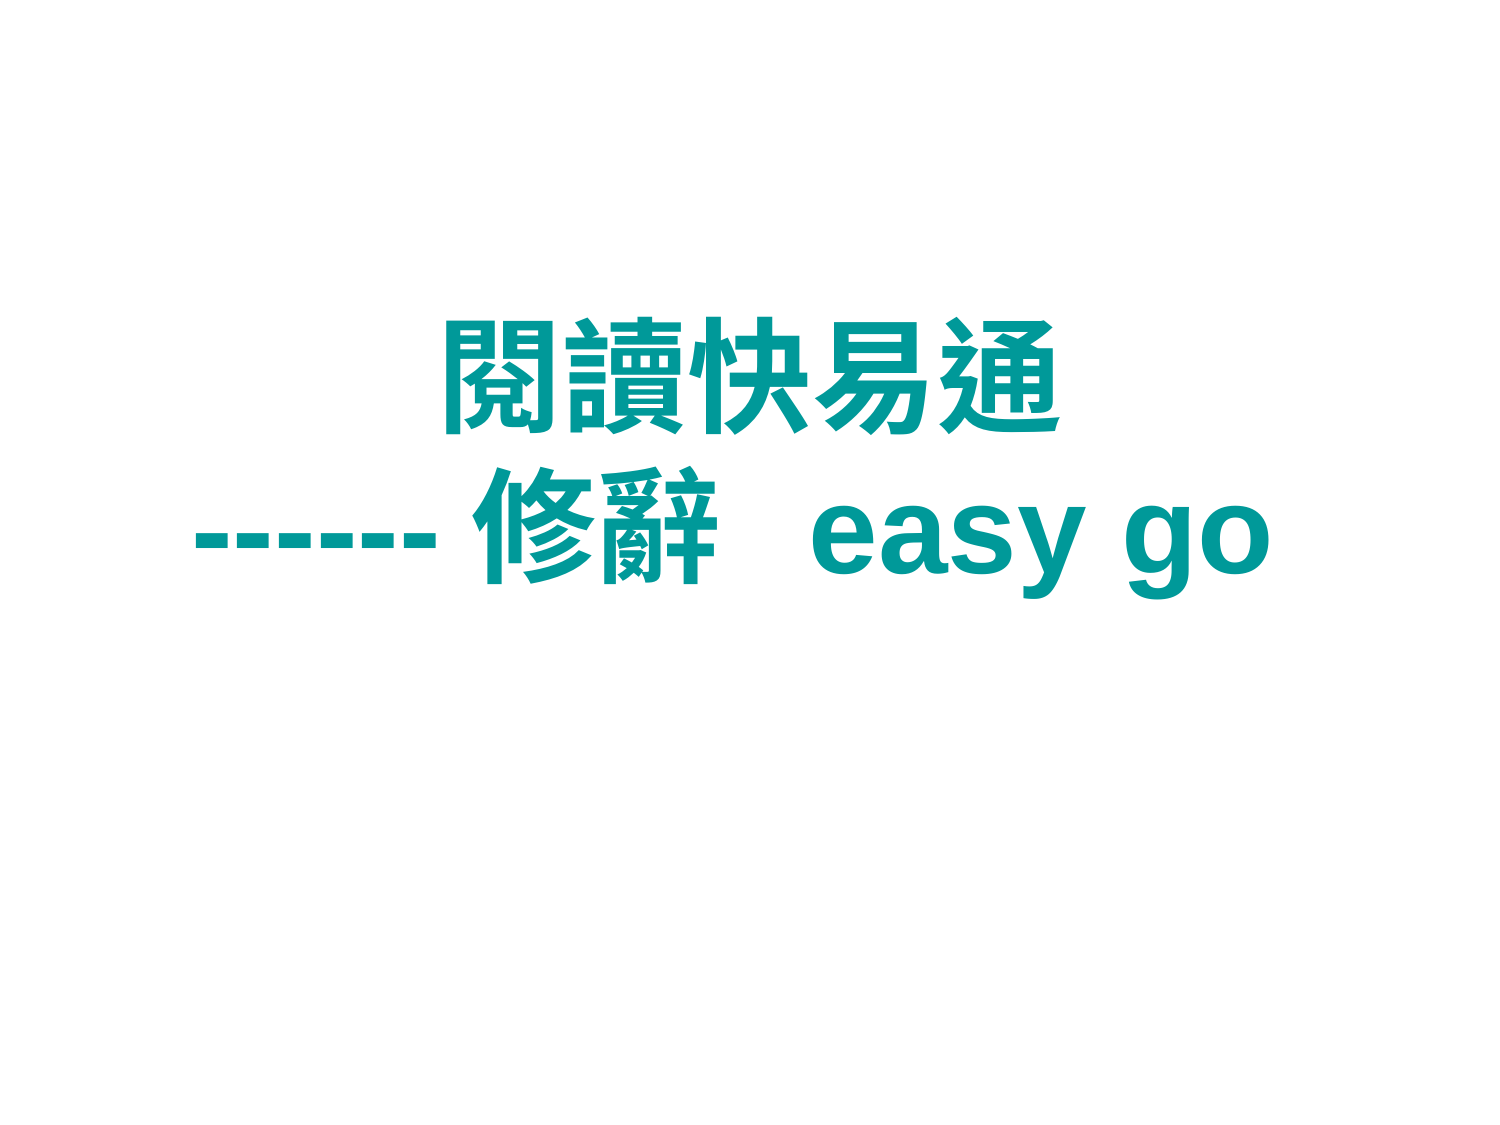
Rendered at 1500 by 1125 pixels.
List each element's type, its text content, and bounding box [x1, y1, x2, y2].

title 閱讀快易通 ------修辭 easy go [75, 290, 1426, 634]
